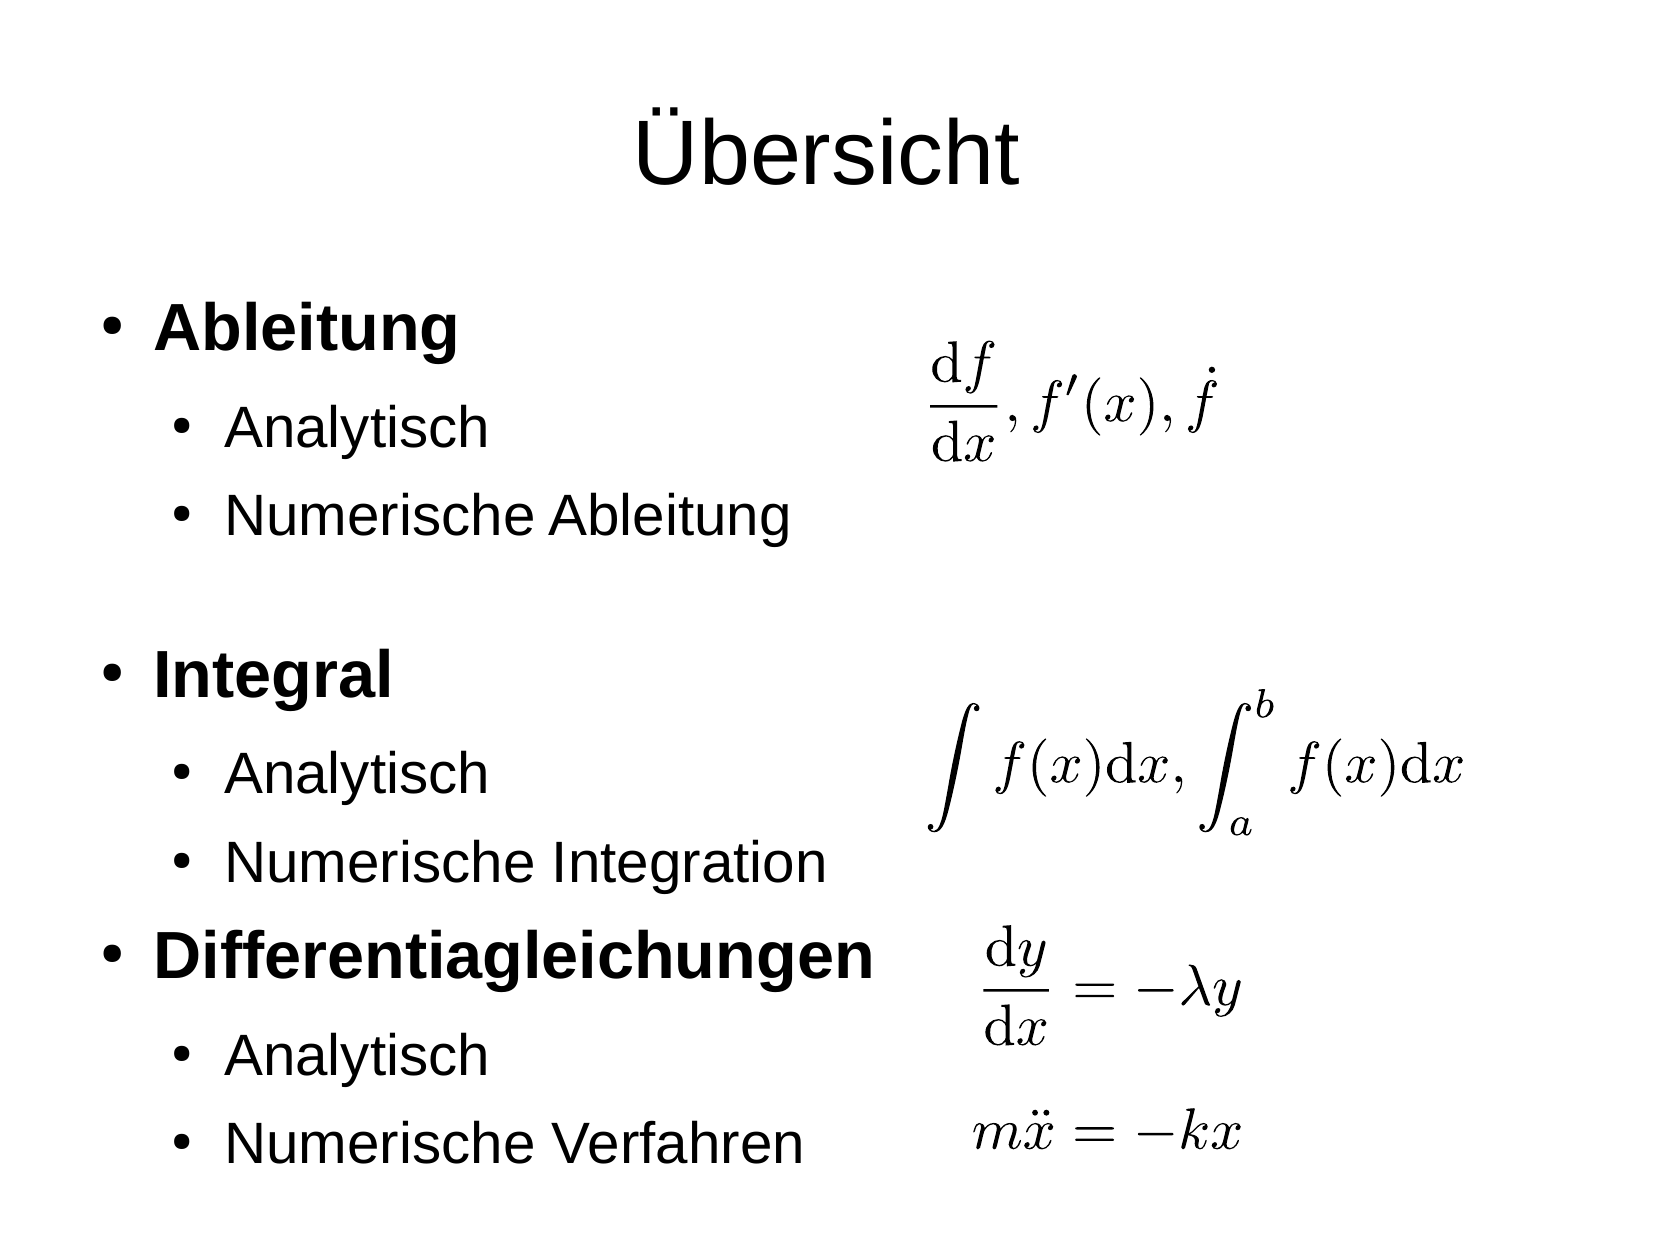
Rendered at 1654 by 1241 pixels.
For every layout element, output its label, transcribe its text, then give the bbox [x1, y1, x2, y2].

text_box [971, 1108, 1244, 1154]
text_box [930, 340, 1220, 462]
title Übersicht [82, 49, 1571, 257]
list Ableitung Analytisch Numerische Ableitung Integral Analytisch Numerische Integration Differentiagleichungen Analytisch Numerische Verfahren [82, 290, 1571, 1176]
text_box [924, 689, 1466, 836]
text_box [983, 925, 1243, 1046]
